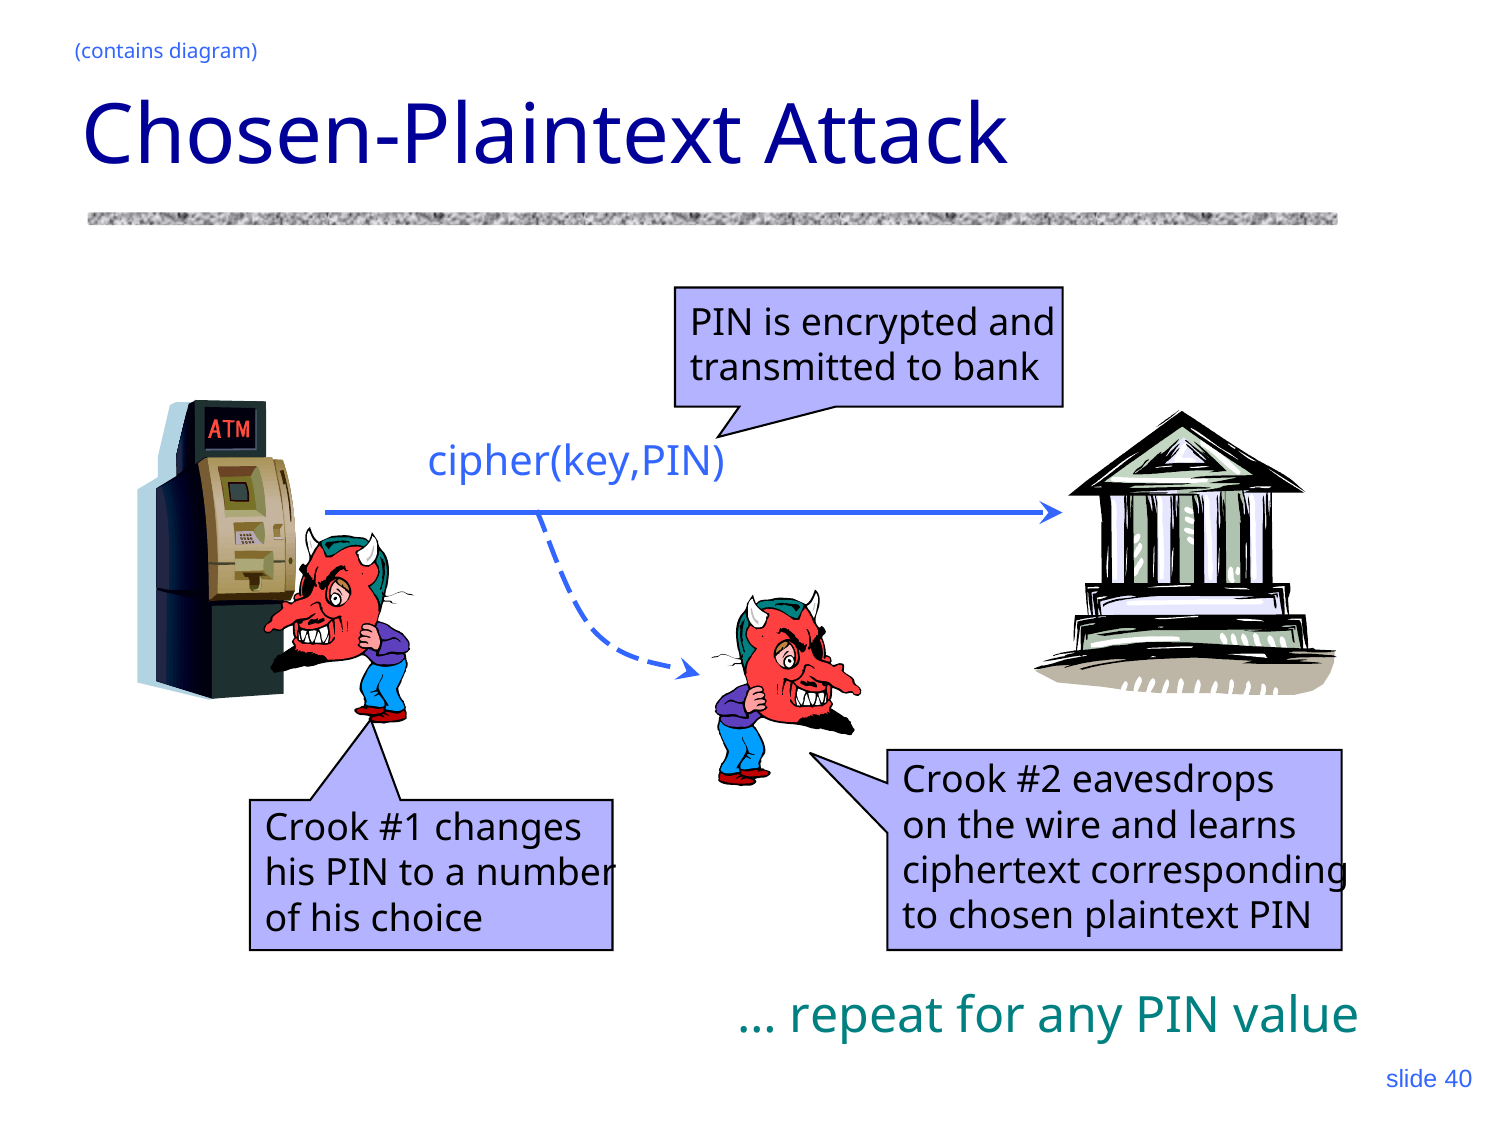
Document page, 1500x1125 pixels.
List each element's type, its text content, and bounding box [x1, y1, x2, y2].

text_box … repeat for any PIN value [722, 974, 1375, 1051]
picture [709, 587, 863, 788]
text_box Crook #2 eavesdrops on the wire and learns ciphertext corresponding to chosen plaintext PIN [809, 749, 1342, 951]
title Chosen-Plaintext Attack [66, 37, 1342, 188]
text_box (contains diagram) [60, 29, 541, 70]
text_box PIN is encrypted and transmitted to bank [675, 287, 1063, 438]
text_box Crook #1 changes his PIN to a number of his choice [249, 719, 613, 951]
picture [87, 212, 1338, 226]
picture [137, 399, 416, 726]
text_box cipher(key,PIN) [412, 426, 890, 492]
text_box slide <number> [1174, 1025, 1488, 1101]
picture [1033, 406, 1342, 700]
